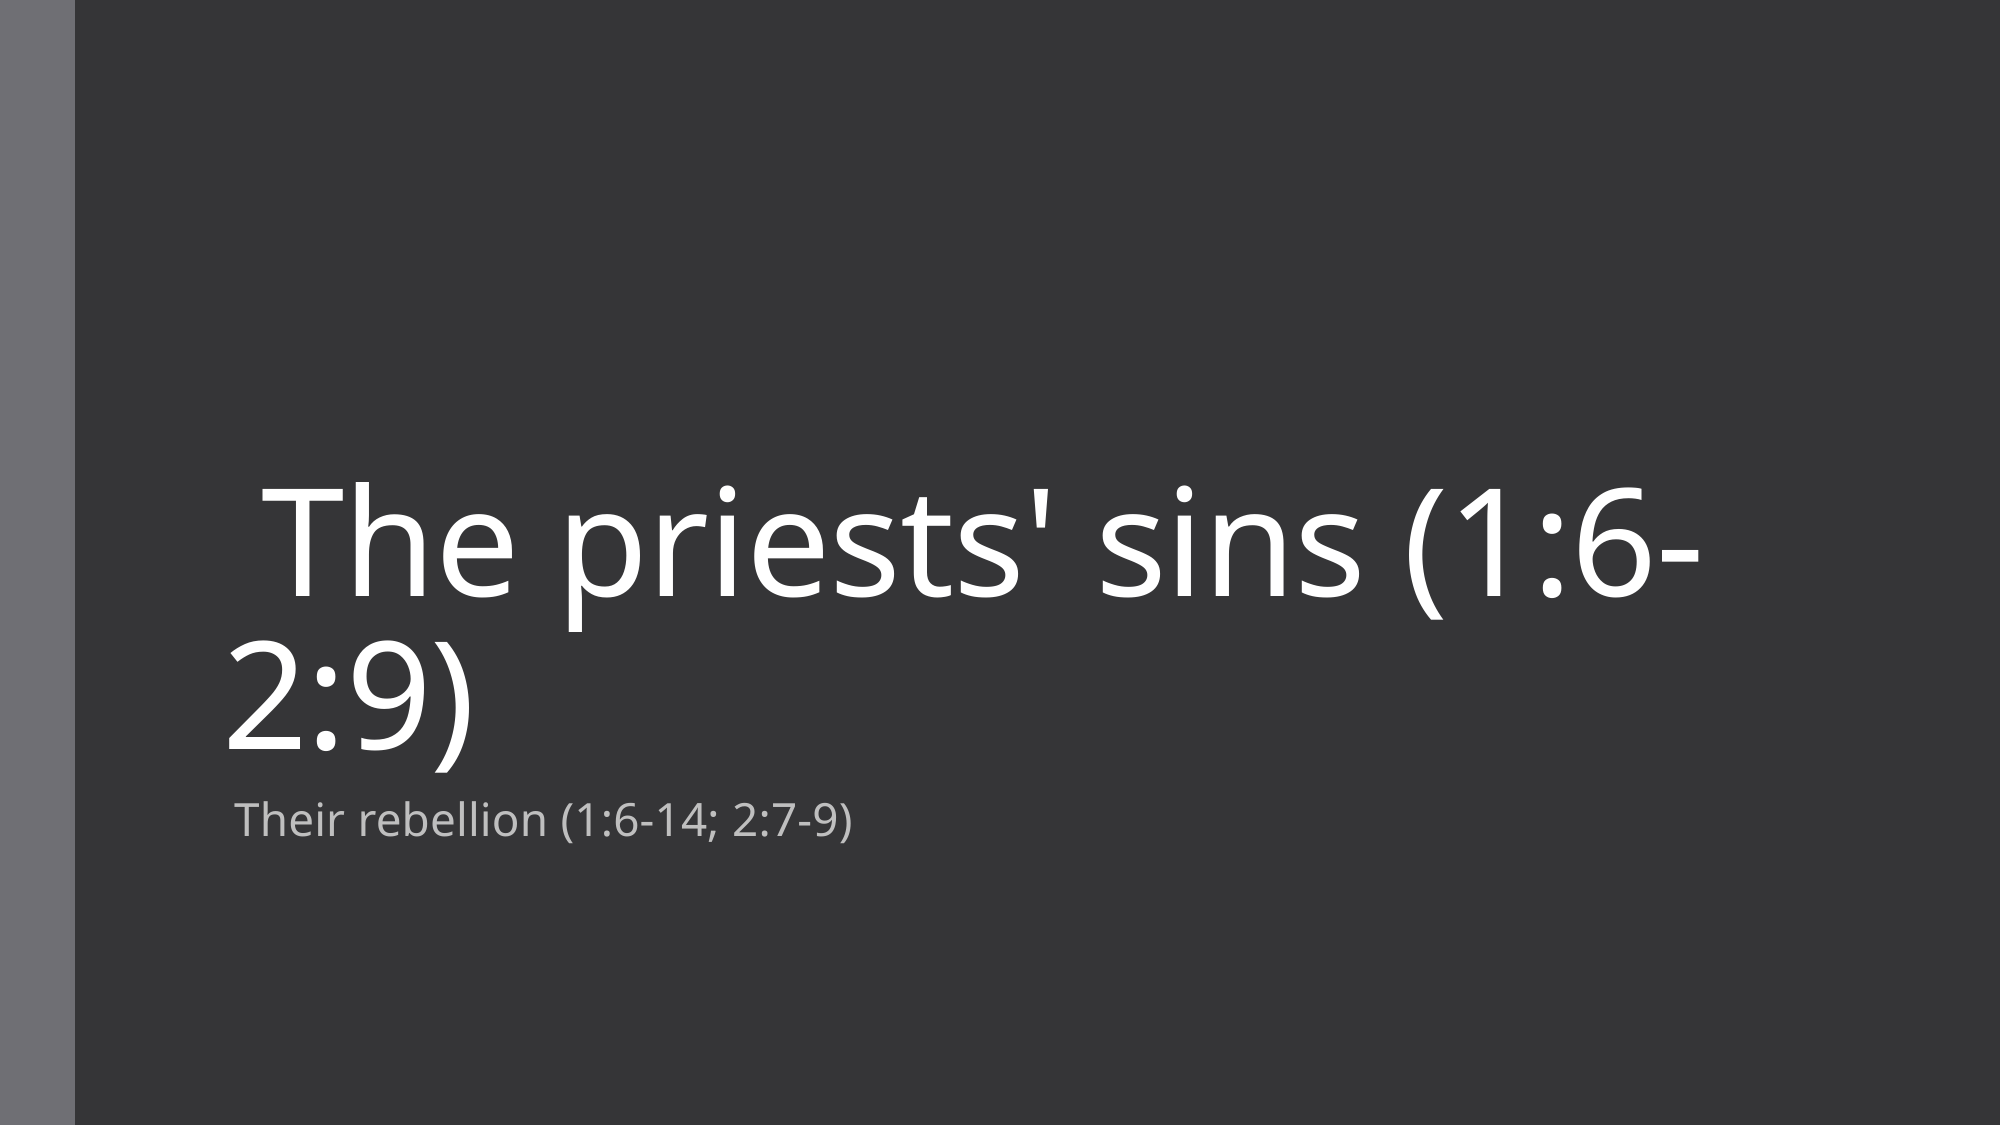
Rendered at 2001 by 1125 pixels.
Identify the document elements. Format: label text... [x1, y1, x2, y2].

title The priests' sins (1:6-2:9) [206, 124, 1752, 787]
subtitle Their rebellion (1:6-14; 2:7-9) [206, 787, 1752, 1066]
